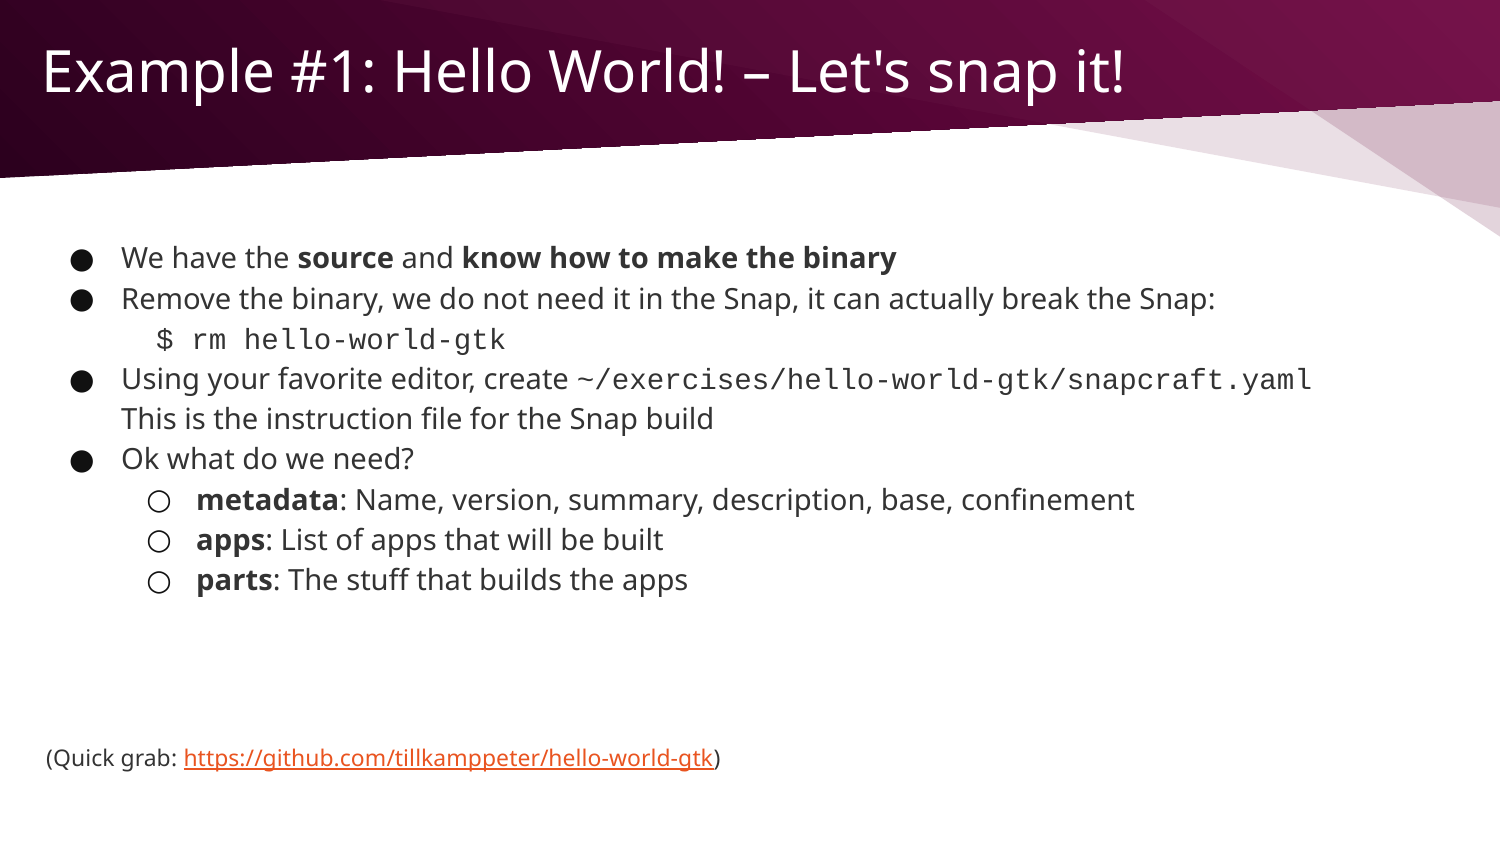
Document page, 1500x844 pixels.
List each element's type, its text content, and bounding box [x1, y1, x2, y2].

title Example #1: Hello World! – Let's snap it! [41, 5, 1336, 134]
list We have the source and know how to make the binary Remove the binary, we do not need it in the Snap, it can actually break the Snap: $ rm hello-world-gtk Using your favorite editor, create ~/exercises/hello-world-gtk/snapcraft.yaml This is the instruction file for the Snap build Ok what do we need? metadata: Name, version, summary, description, base, confinement apps: List of apps that will be built parts: The stuff that builds the apps (Quick grab: https://github.com/tillkamppeter/hello-world-gtk) [35, 229, 1324, 789]
